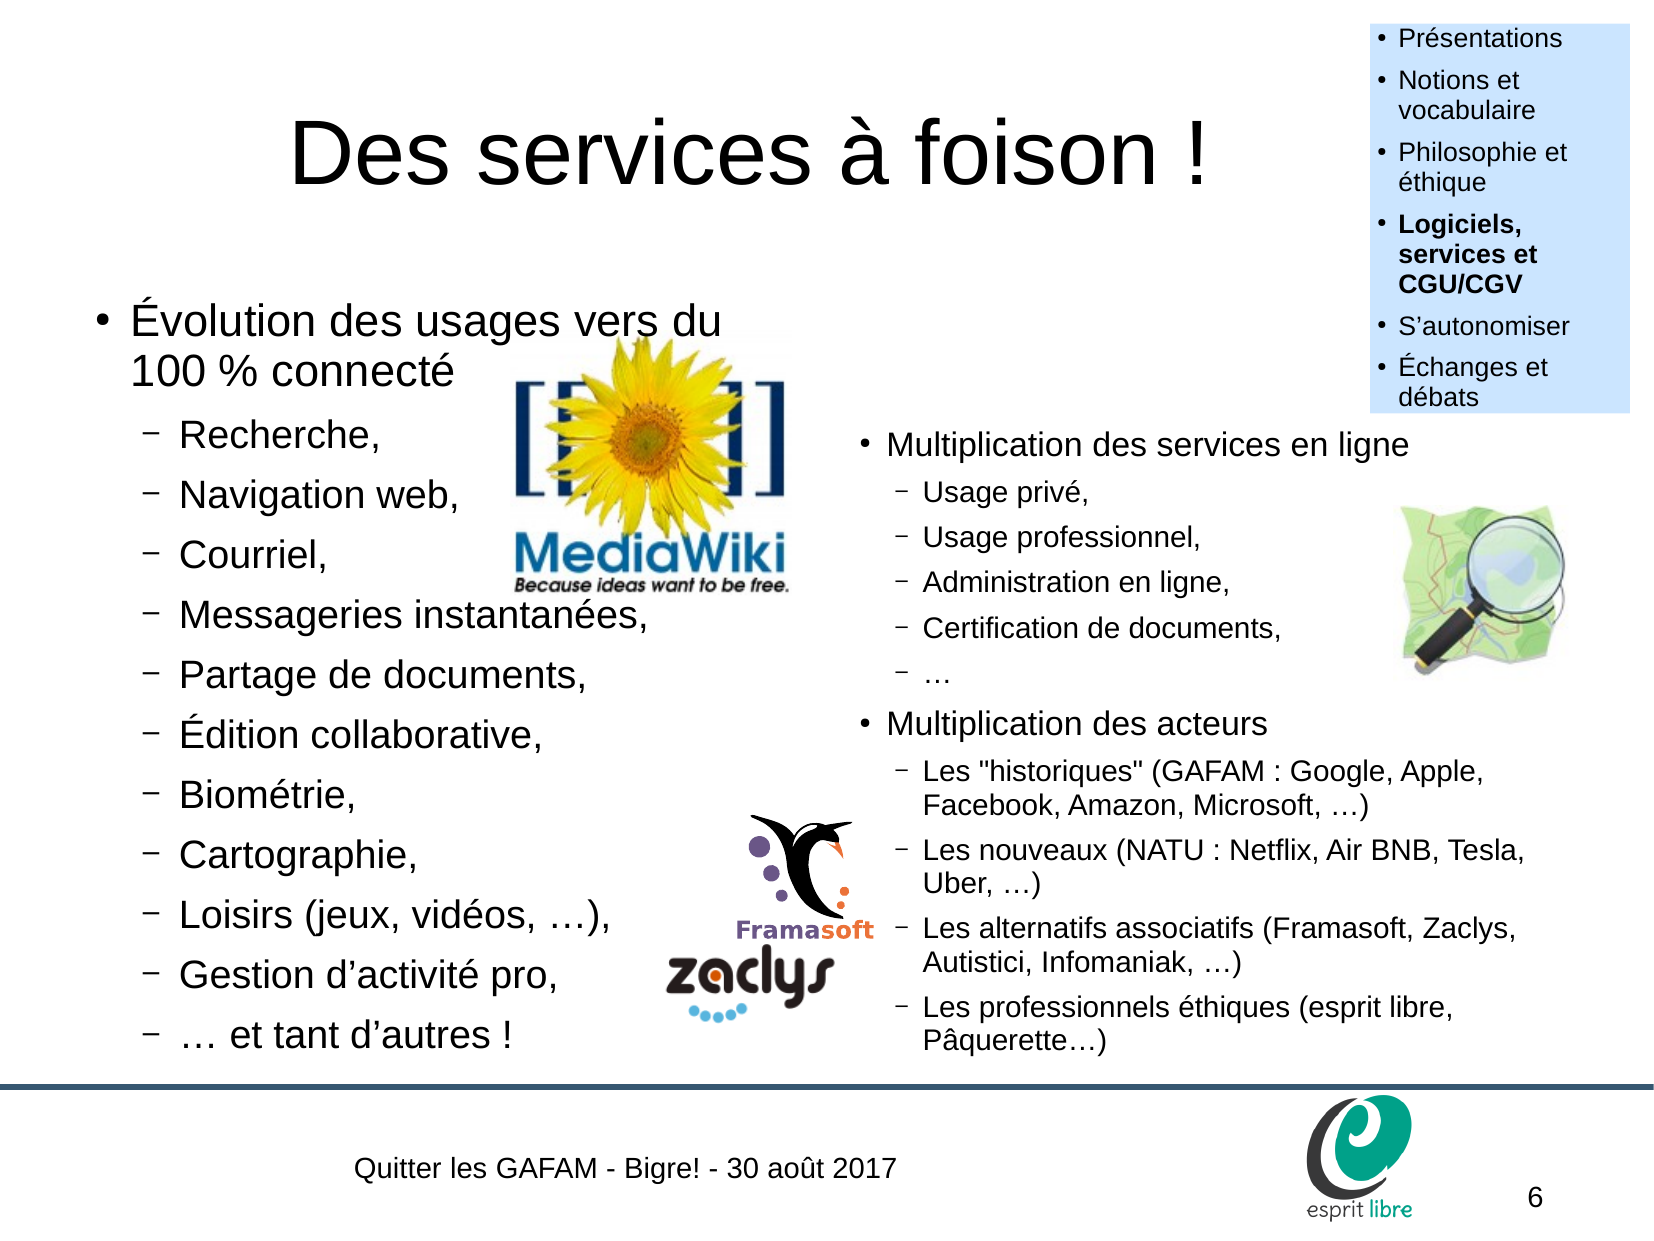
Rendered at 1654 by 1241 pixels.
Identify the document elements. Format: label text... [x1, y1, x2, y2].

list Multiplication des services en ligne Usage privé, Usage professionnel, Administration en ligne, Certification de documents, … Multiplication des acteurs Les "historiques" (GAFAM : Google, Apple, Facebook, Amazon, Microsoft, …) Les nouveaux (NATU : Netflix, Air BNB, Tesla, Uber, …) Les alternatifs associatifs (Framasoft, Zaclys, Autistici, Infomaniak, …) Les professionnels éthiques (esprit libre, Pâquerette…) [850, 425, 1595, 1063]
list Présentations Notions et vocabulaire Philosophie et éthique Logiciels, services et CGU/CGV S’autonomiser Échanges et débats [1370, 23, 1630, 414]
title Des services à foison ! [5, 49, 1370, 257]
list Évolution des usages vers du 100 % connecté Recherche, Navigation web, Courriel, Messageries instantanées, Partage de documents, Édition collaborative, Biométrie, Cartographie, Loisirs (jeux, vidéos, …), Gestion d’activité pro, … et tant d’autres ! [82, 295, 827, 1063]
picture [649, 803, 880, 1025]
picture [1393, 505, 1573, 686]
picture [1293, 1092, 1424, 1223]
